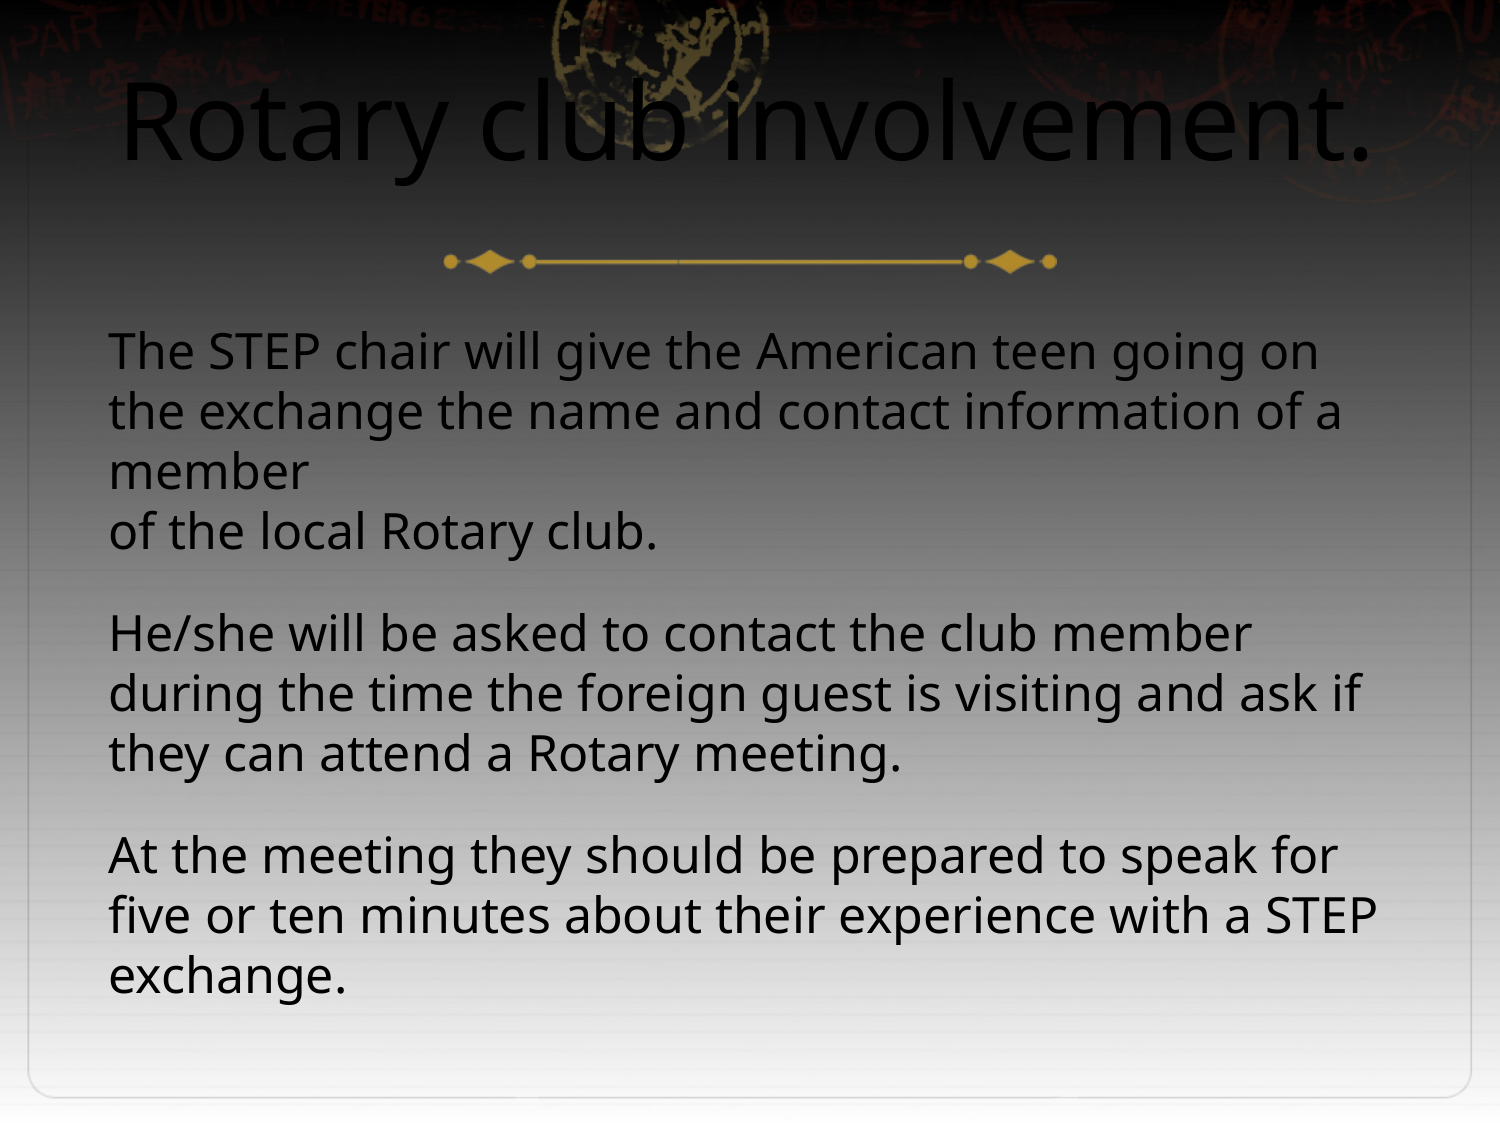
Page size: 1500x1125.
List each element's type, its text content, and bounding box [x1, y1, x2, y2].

list The STEP chair will give the American teen going on the exchange the name and contact information of a member of the local Rotary club. He/she will be asked to contact the club member during the time the foreign guest is visiting and ask if they can attend a Rotary meeting. At the meeting they should be prepared to speak for five or ten minutes about their experience with a STEP exchange. [93, 312, 1407, 988]
picture [0, 0, 1500, 1125]
title Rotary club involvement. [71, 45, 1422, 233]
